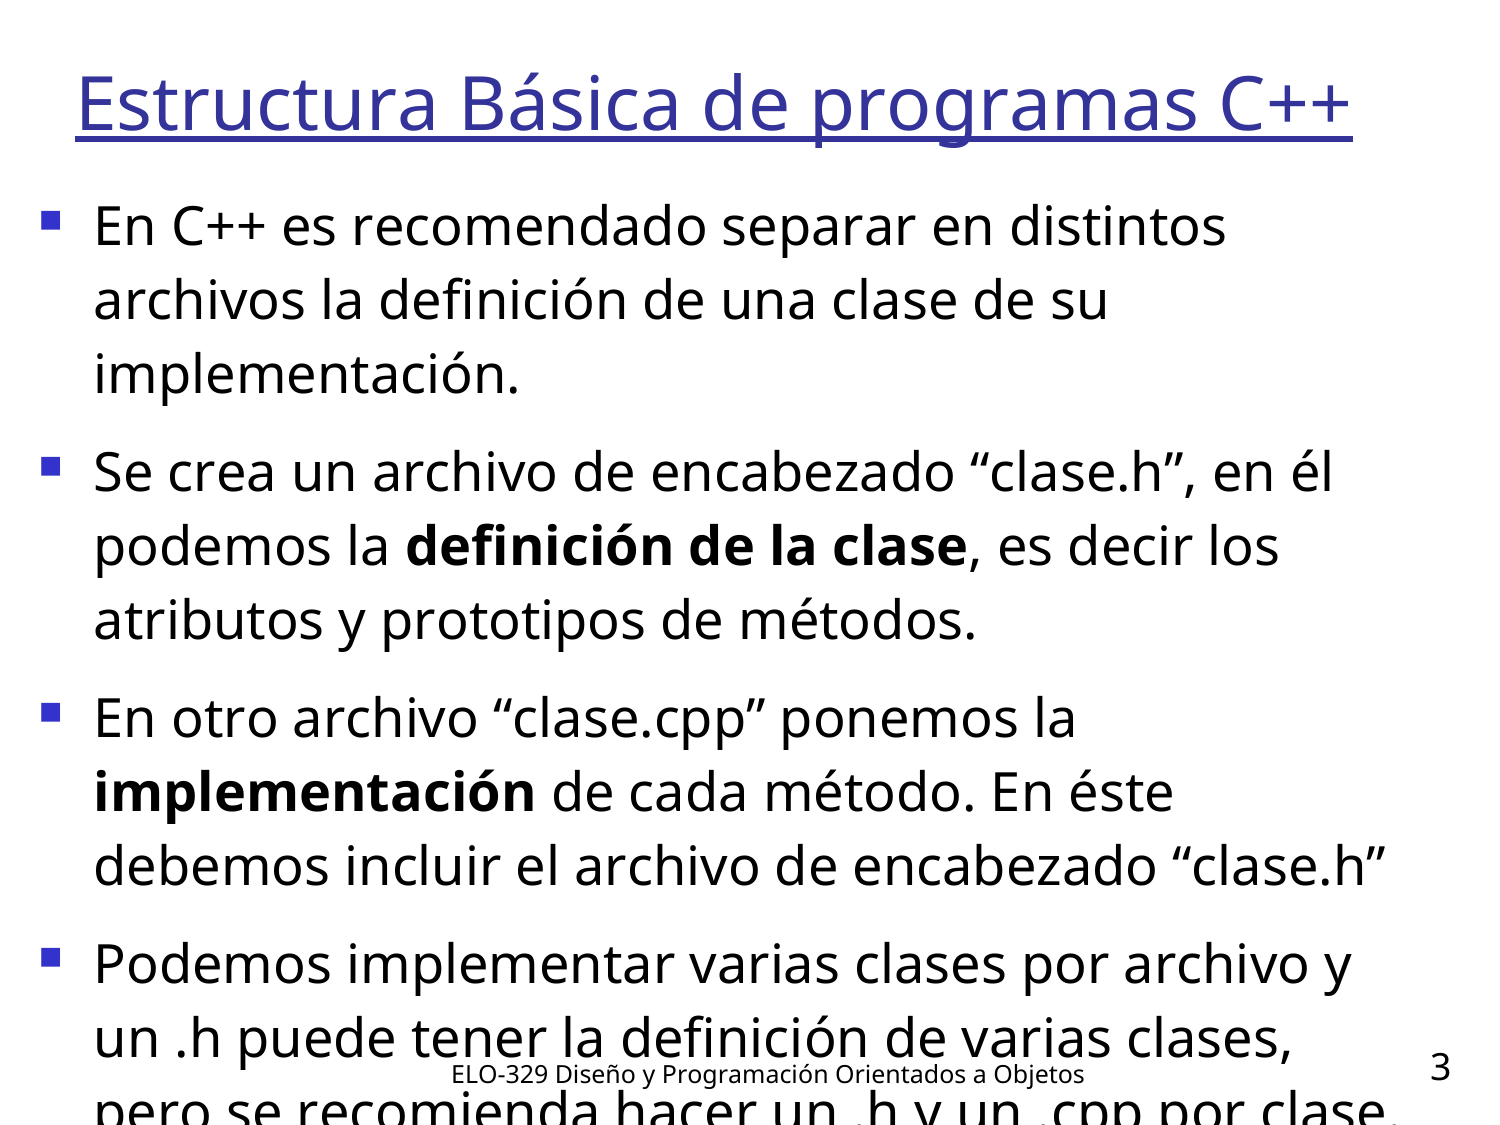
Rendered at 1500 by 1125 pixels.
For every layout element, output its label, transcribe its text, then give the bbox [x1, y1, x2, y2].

list En C++ es recomendado separar en distintos archivos la definición de una clase de su implementación. Se crea un archivo de encabezado “clase.h”, en él podemos la definición de la clase, es decir los atributos y prototipos de métodos. En otro archivo “clase.cpp” ponemos la implementación de cada método. En éste debemos incluir el archivo de encabezado “clase.h” Podemos implementar varias clases por archivo y un .h puede tener la definición de varias clases, pero se recomienda hacer un .h y un .cpp por clase. [38, 187, 1426, 1051]
title Estructura Básica de programas C++ [75, 19, 1500, 183]
